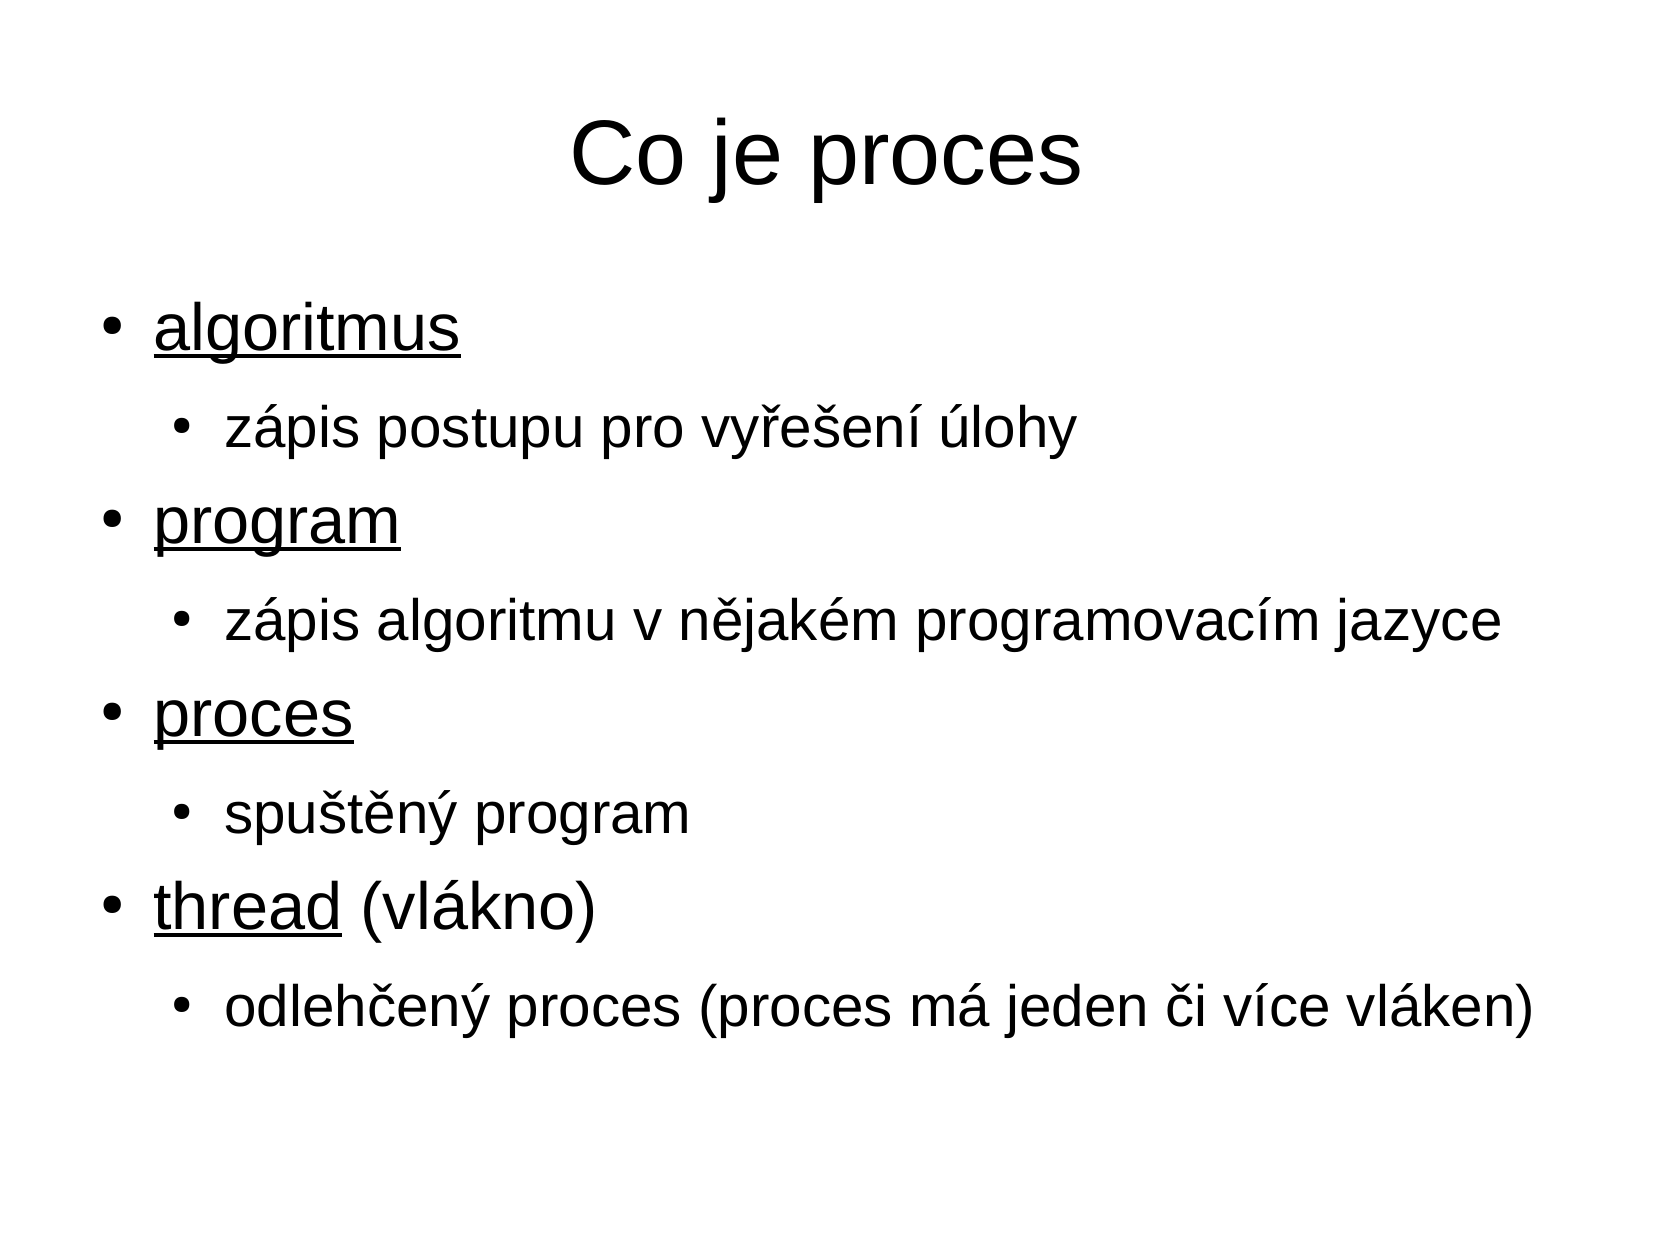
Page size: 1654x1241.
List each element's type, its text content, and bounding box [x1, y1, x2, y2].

title Co je proces [82, 56, 1571, 250]
list algoritmus zápis postupu pro vyřešení úlohy program zápis algoritmu v nějakém programovacím jazyce proces spuštěný program thread (vlákno) odlehčený proces (proces má jeden či více vláken) [82, 290, 1571, 1094]
